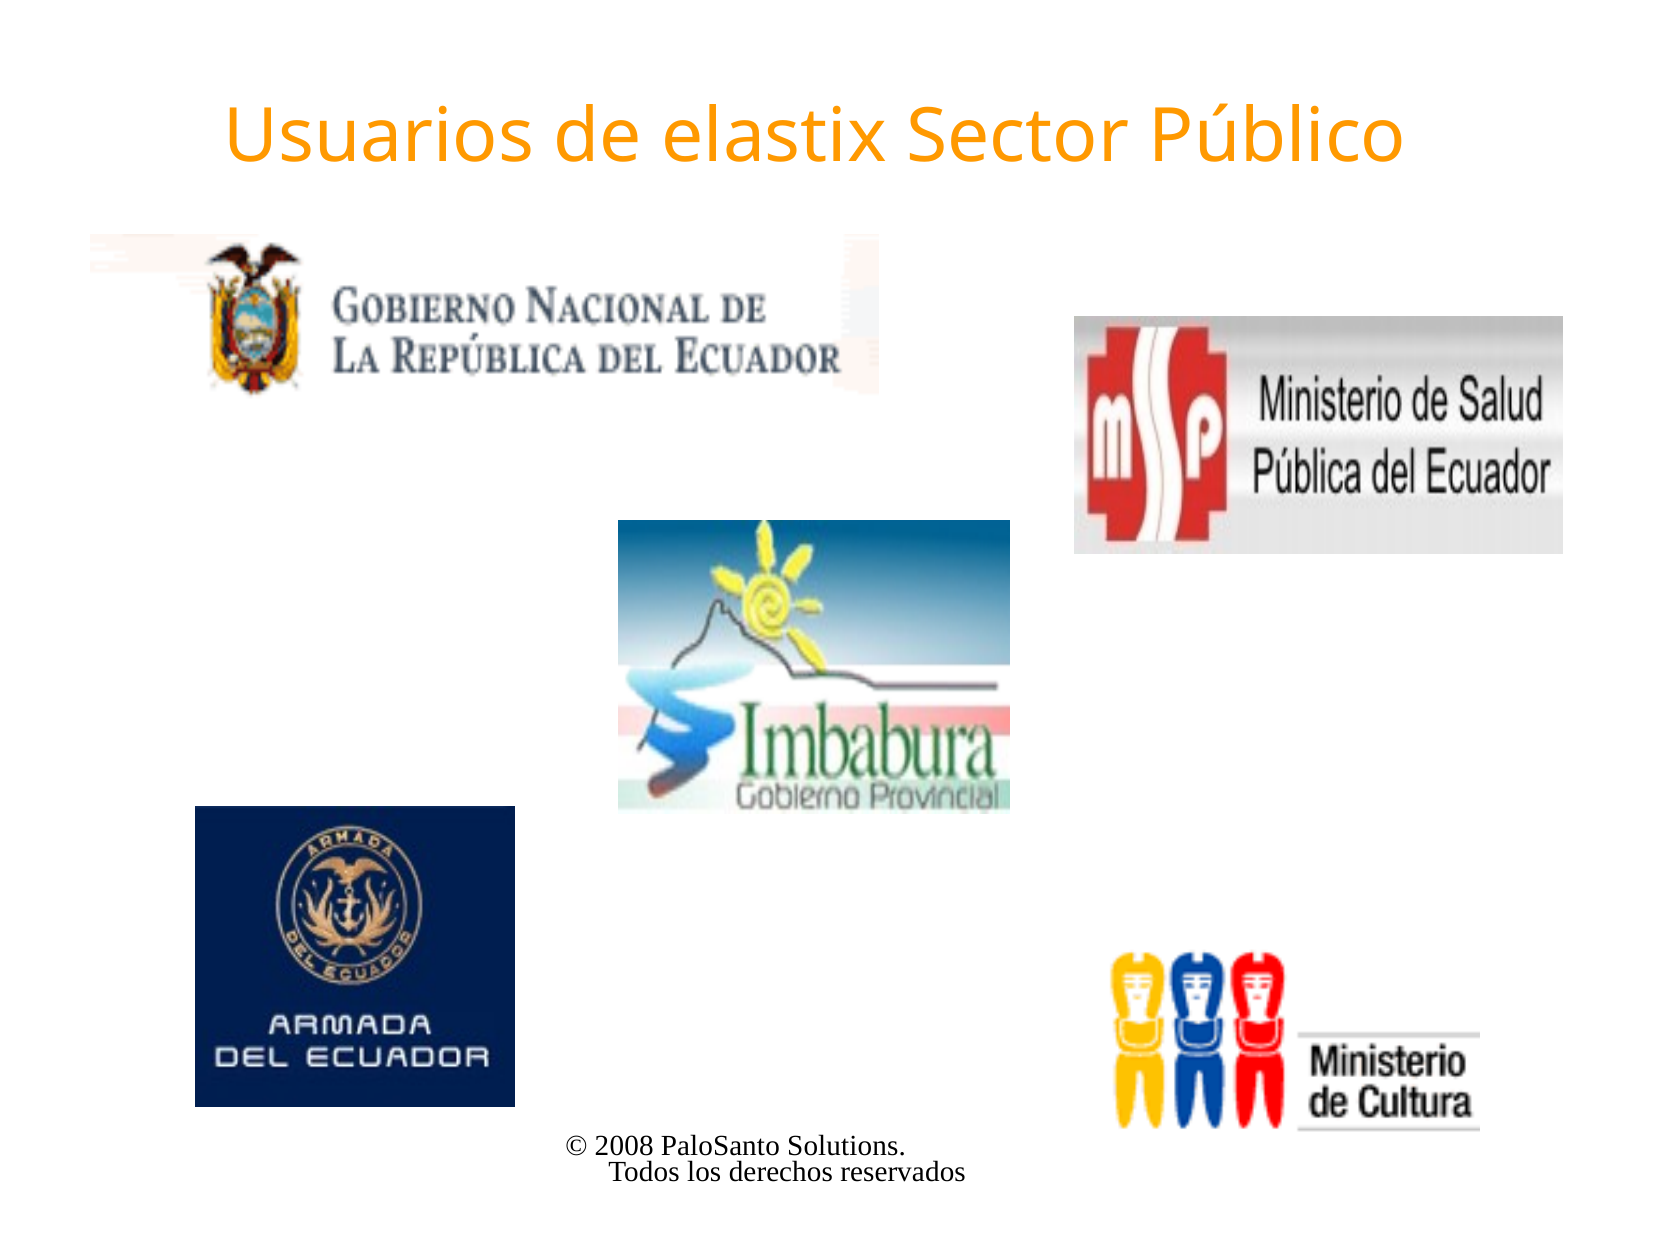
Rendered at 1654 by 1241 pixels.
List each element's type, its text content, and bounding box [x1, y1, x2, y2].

title Usuarios de elastix Sector Público [82, 55, 1568, 196]
picture [738, 525, 748, 532]
picture [195, 806, 515, 1107]
picture [90, 234, 879, 424]
picture [1074, 316, 1563, 554]
picture [724, 520, 733, 527]
picture [1106, 929, 1480, 1140]
picture [618, 520, 1010, 814]
